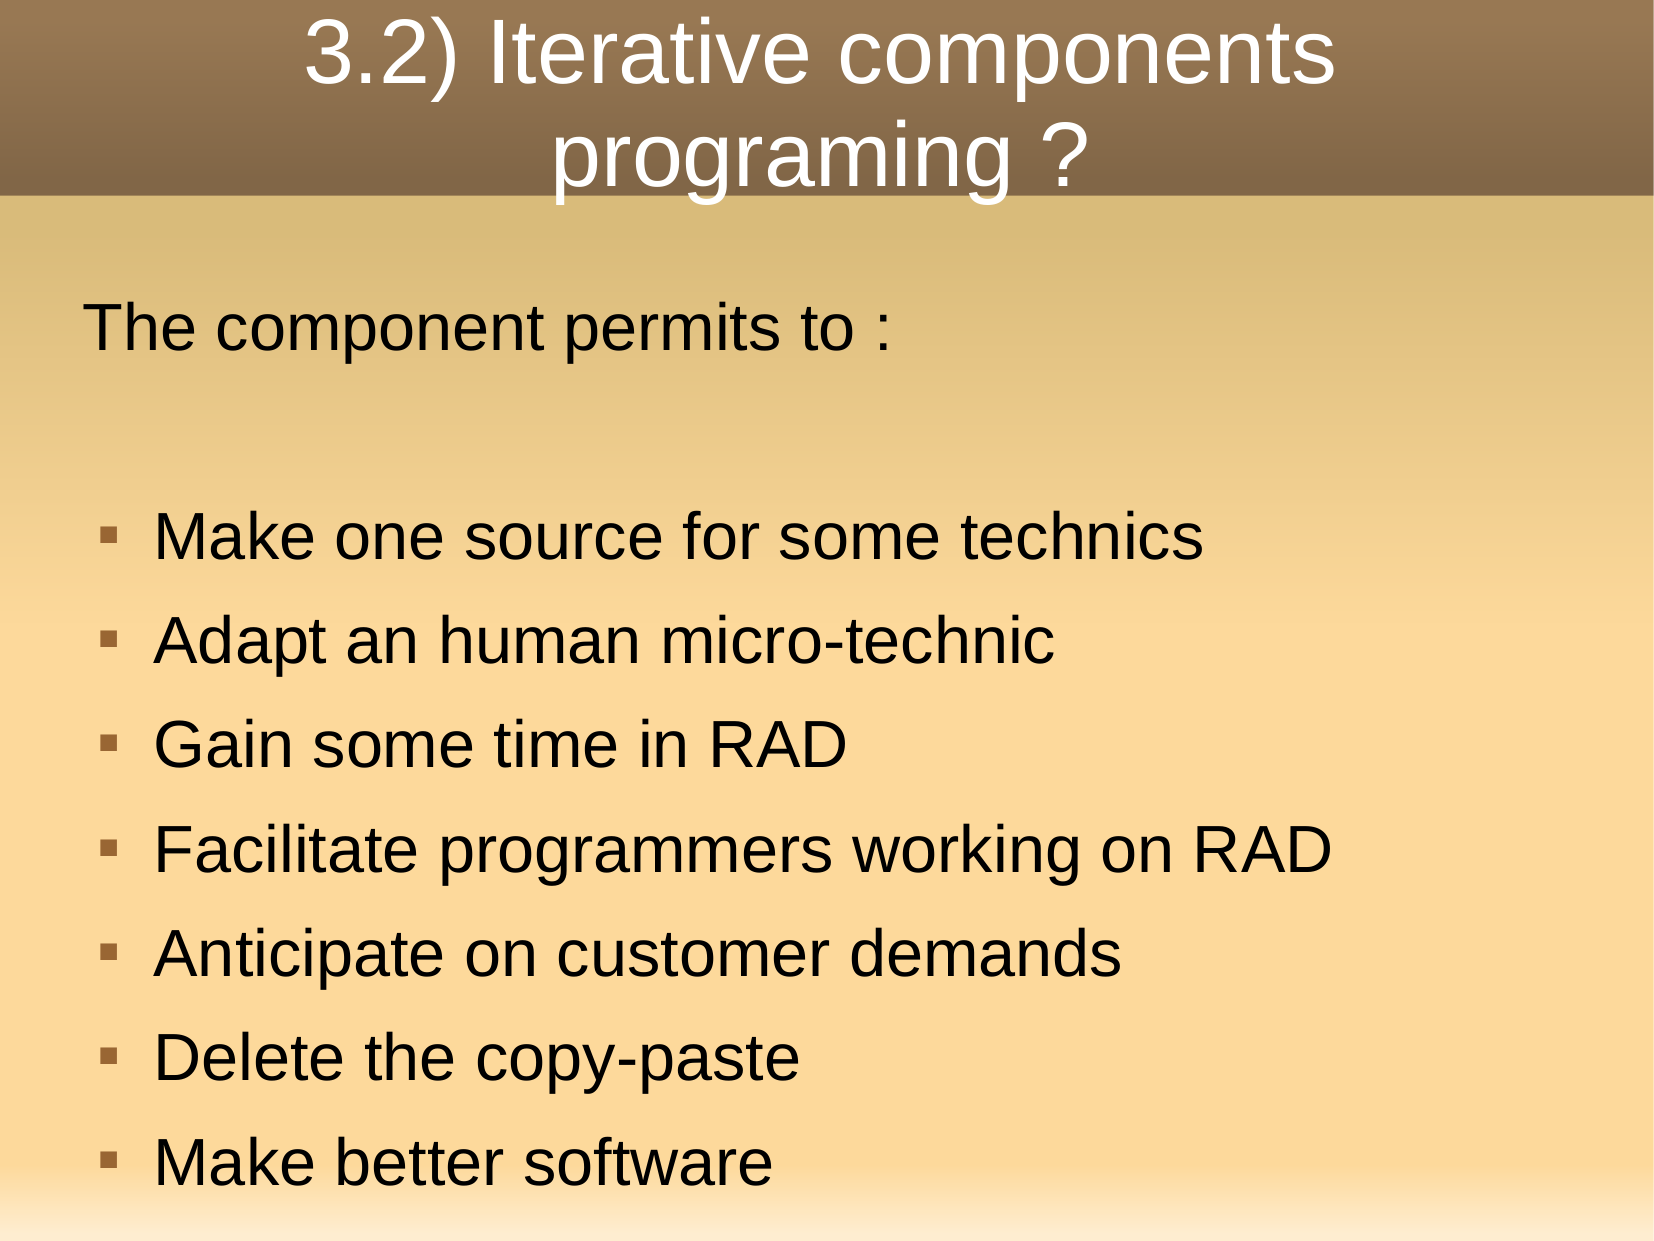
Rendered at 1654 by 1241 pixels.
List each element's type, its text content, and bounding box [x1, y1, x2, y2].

title 3.2) Iterative components programing ? [76, 1, 1565, 207]
list The component permits to : Make one source for some technics Adapt an human micro-technic Gain some time in RAD Facilitate programmers working on RAD Anticipate on customer demands Delete the copy-paste Make better software [82, 290, 1571, 1200]
picture [0, 0, 1654, 1241]
